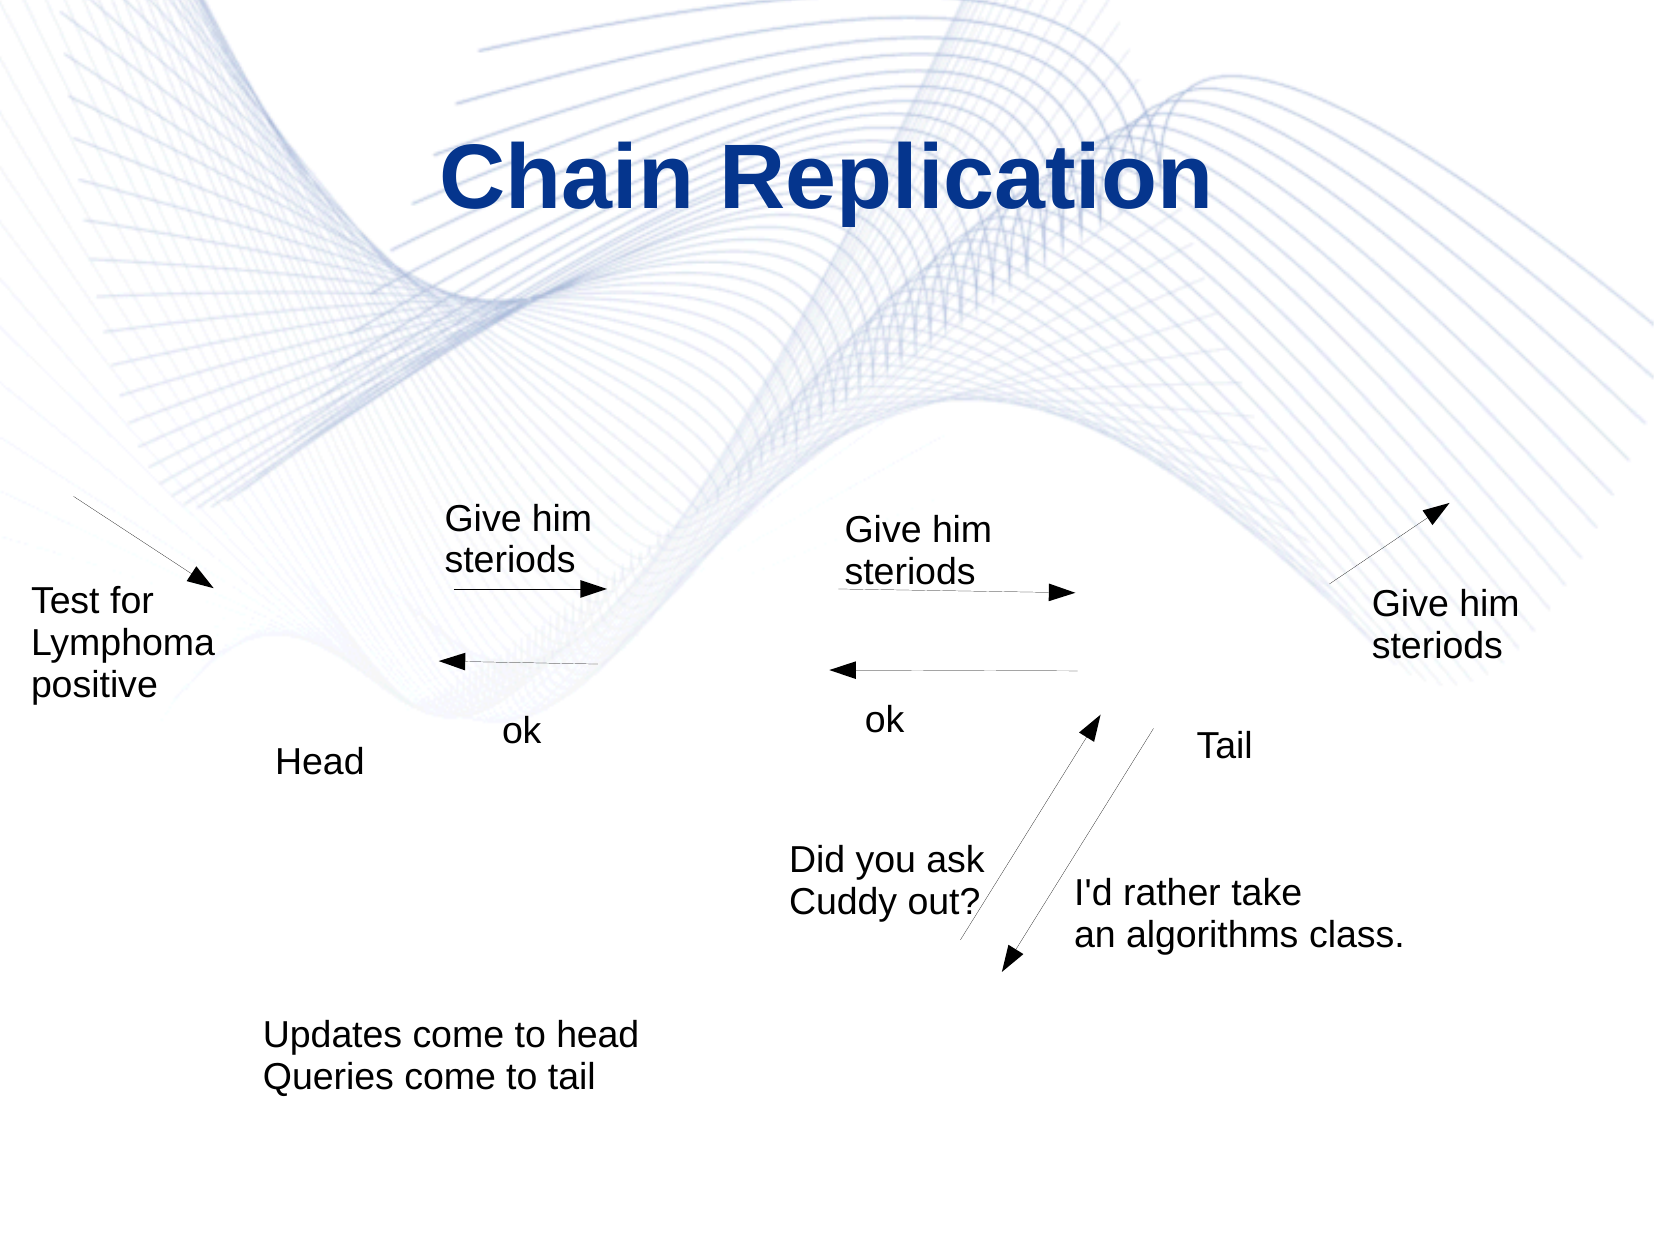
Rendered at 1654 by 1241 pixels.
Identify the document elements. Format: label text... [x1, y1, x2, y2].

picture [0, 0, 1654, 1241]
text_box Head [260, 733, 416, 791]
text_box Give him steriods [1357, 574, 1654, 692]
text_box Test for Lymphoma positive [16, 572, 313, 714]
text_box ok [487, 702, 557, 760]
text_box Tail [1031, 716, 1363, 792]
title Chain Replication [118, 66, 1536, 288]
text_box Give him steriods [829, 501, 1127, 619]
text_box I'd rather take an algorithms class. [1059, 863, 1420, 963]
text_box ok [850, 691, 920, 748]
text_box Give him steriods [429, 489, 727, 607]
text_box Did you ask Cuddy out? [774, 831, 1010, 931]
text_box Updates come to head Queries come to tail [248, 1006, 655, 1106]
